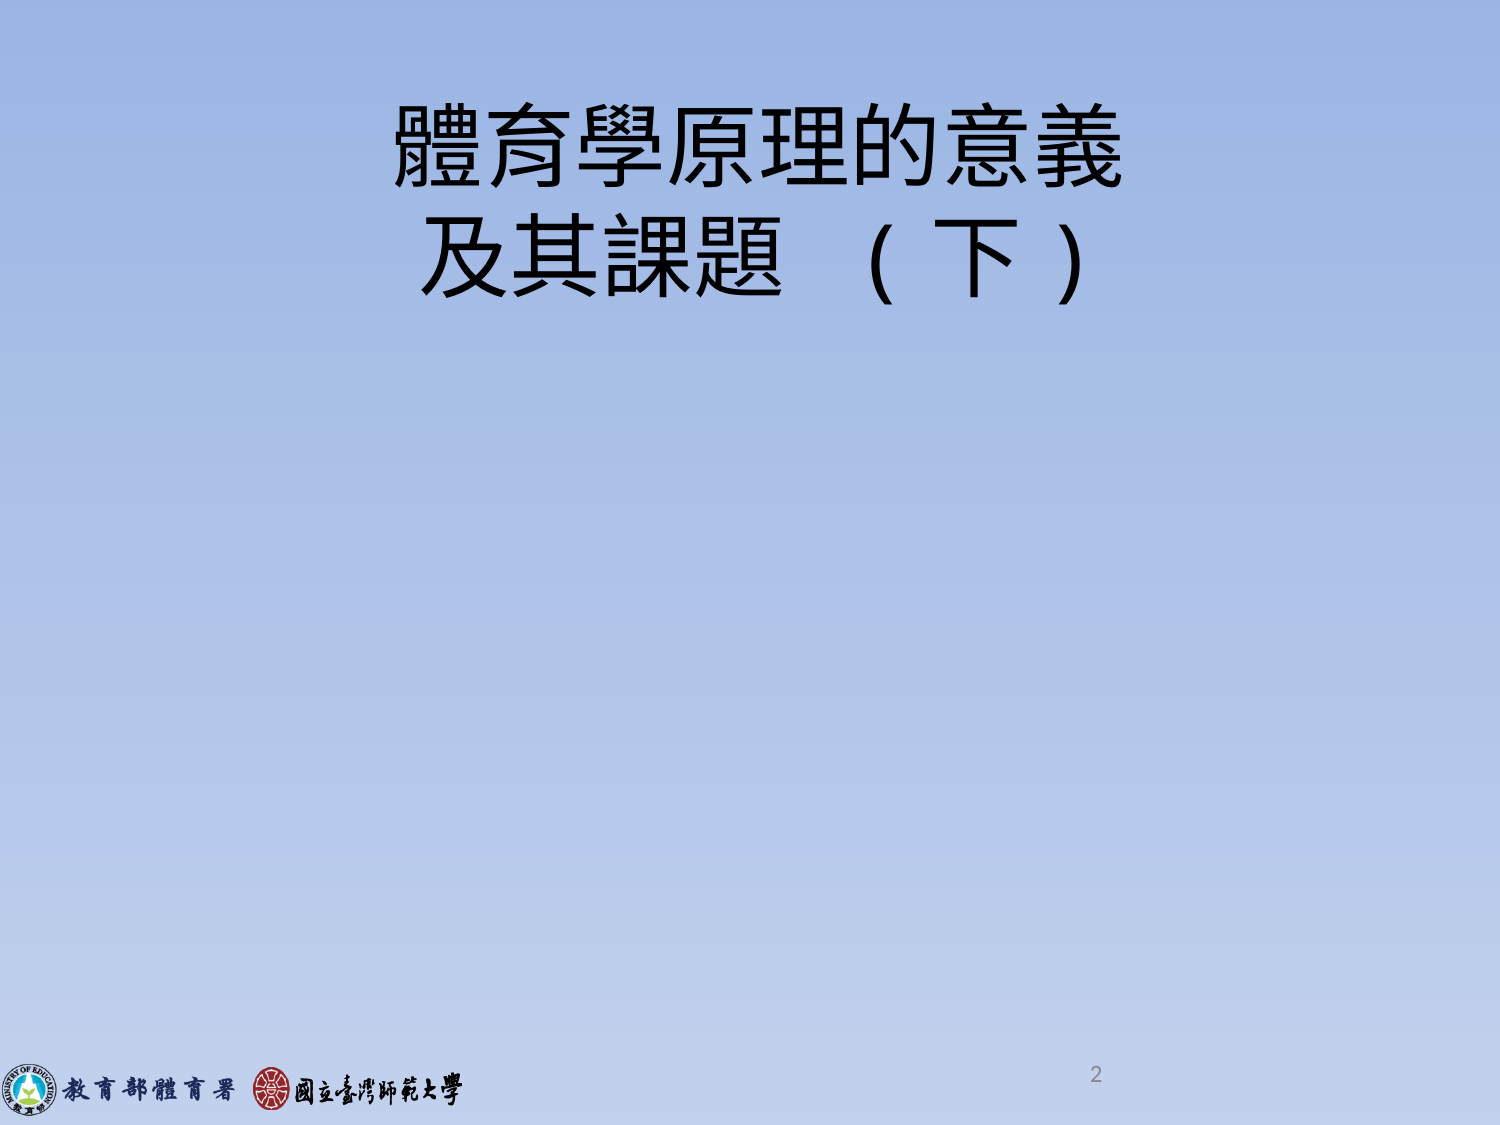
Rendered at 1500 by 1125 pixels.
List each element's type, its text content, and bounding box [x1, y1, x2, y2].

picture [253, 1067, 462, 1110]
title 體育學原理的意義 及其課題 (下) [121, 78, 1397, 320]
picture [0, 1051, 243, 1125]
text_box [1074, 1042, 1426, 1103]
